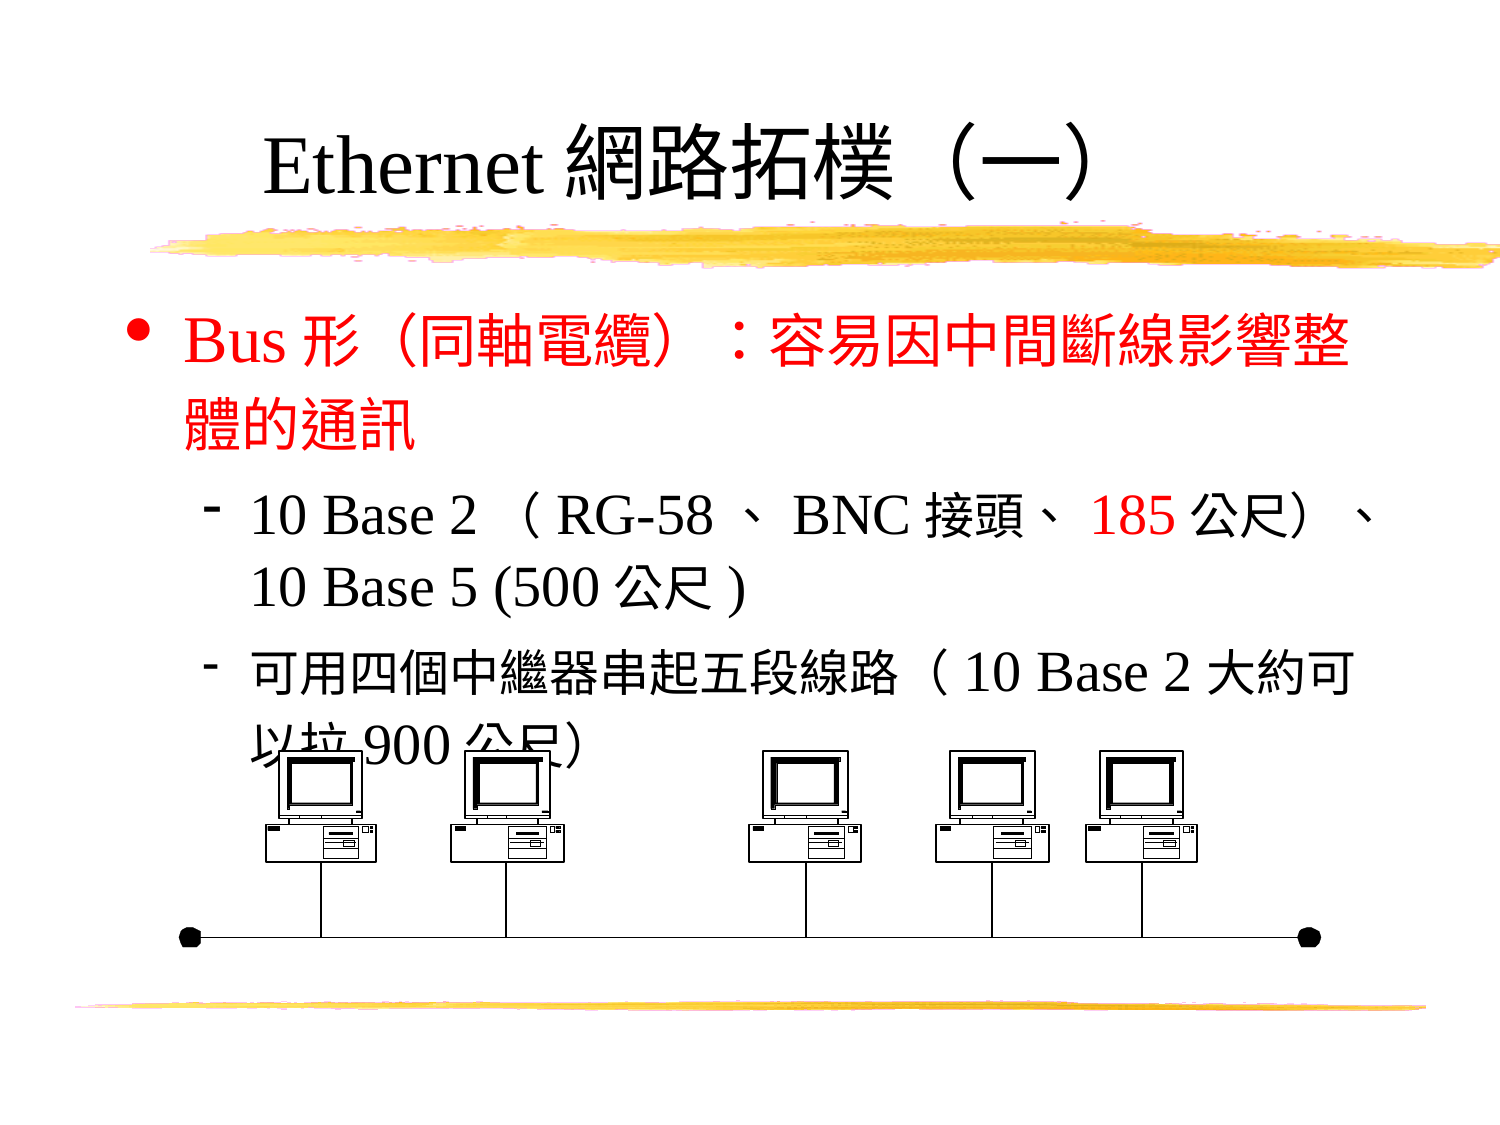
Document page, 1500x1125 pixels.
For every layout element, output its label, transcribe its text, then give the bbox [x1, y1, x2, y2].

picture [150, 215, 1500, 279]
list Bus形（同軸電纜）：容易因中間斷線影響整體的通訊 10 Base 2（RG-58、BNC接頭、185公尺）、10 Base 5 (500公尺) 可用四個中繼器串起五段線路（10 Base 2大約可以拉900公尺） [112, 287, 1388, 977]
chart [174, 743, 1325, 963]
title Ethernet網路拓樸（一） [66, 23, 1342, 225]
picture [75, 999, 1426, 1013]
